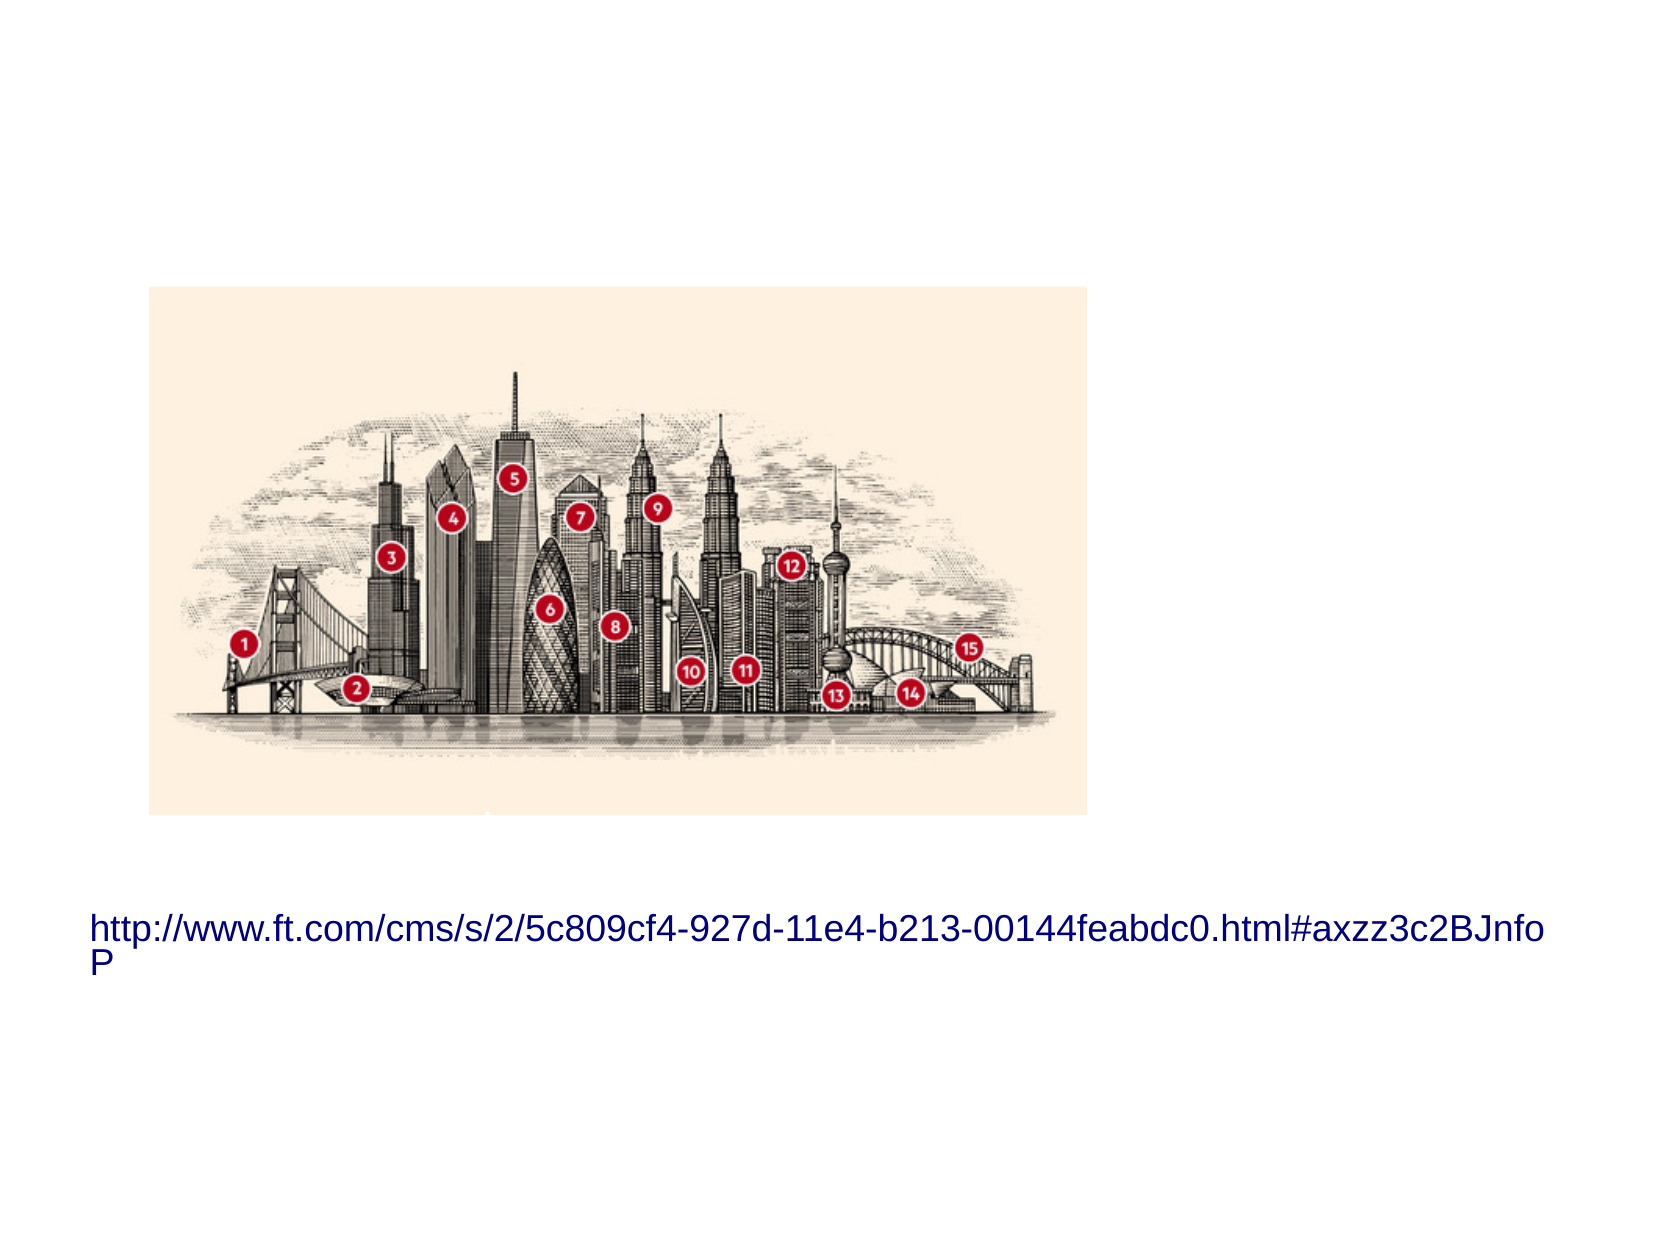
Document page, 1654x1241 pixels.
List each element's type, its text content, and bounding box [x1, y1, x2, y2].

picture [149, 286, 1087, 815]
text_box http://www.ft.com/cms/s/2/5c809cf4-927d-11e4-b213-00144feabdc0.html#axzz3c2BJnfoP [74, 899, 1583, 999]
